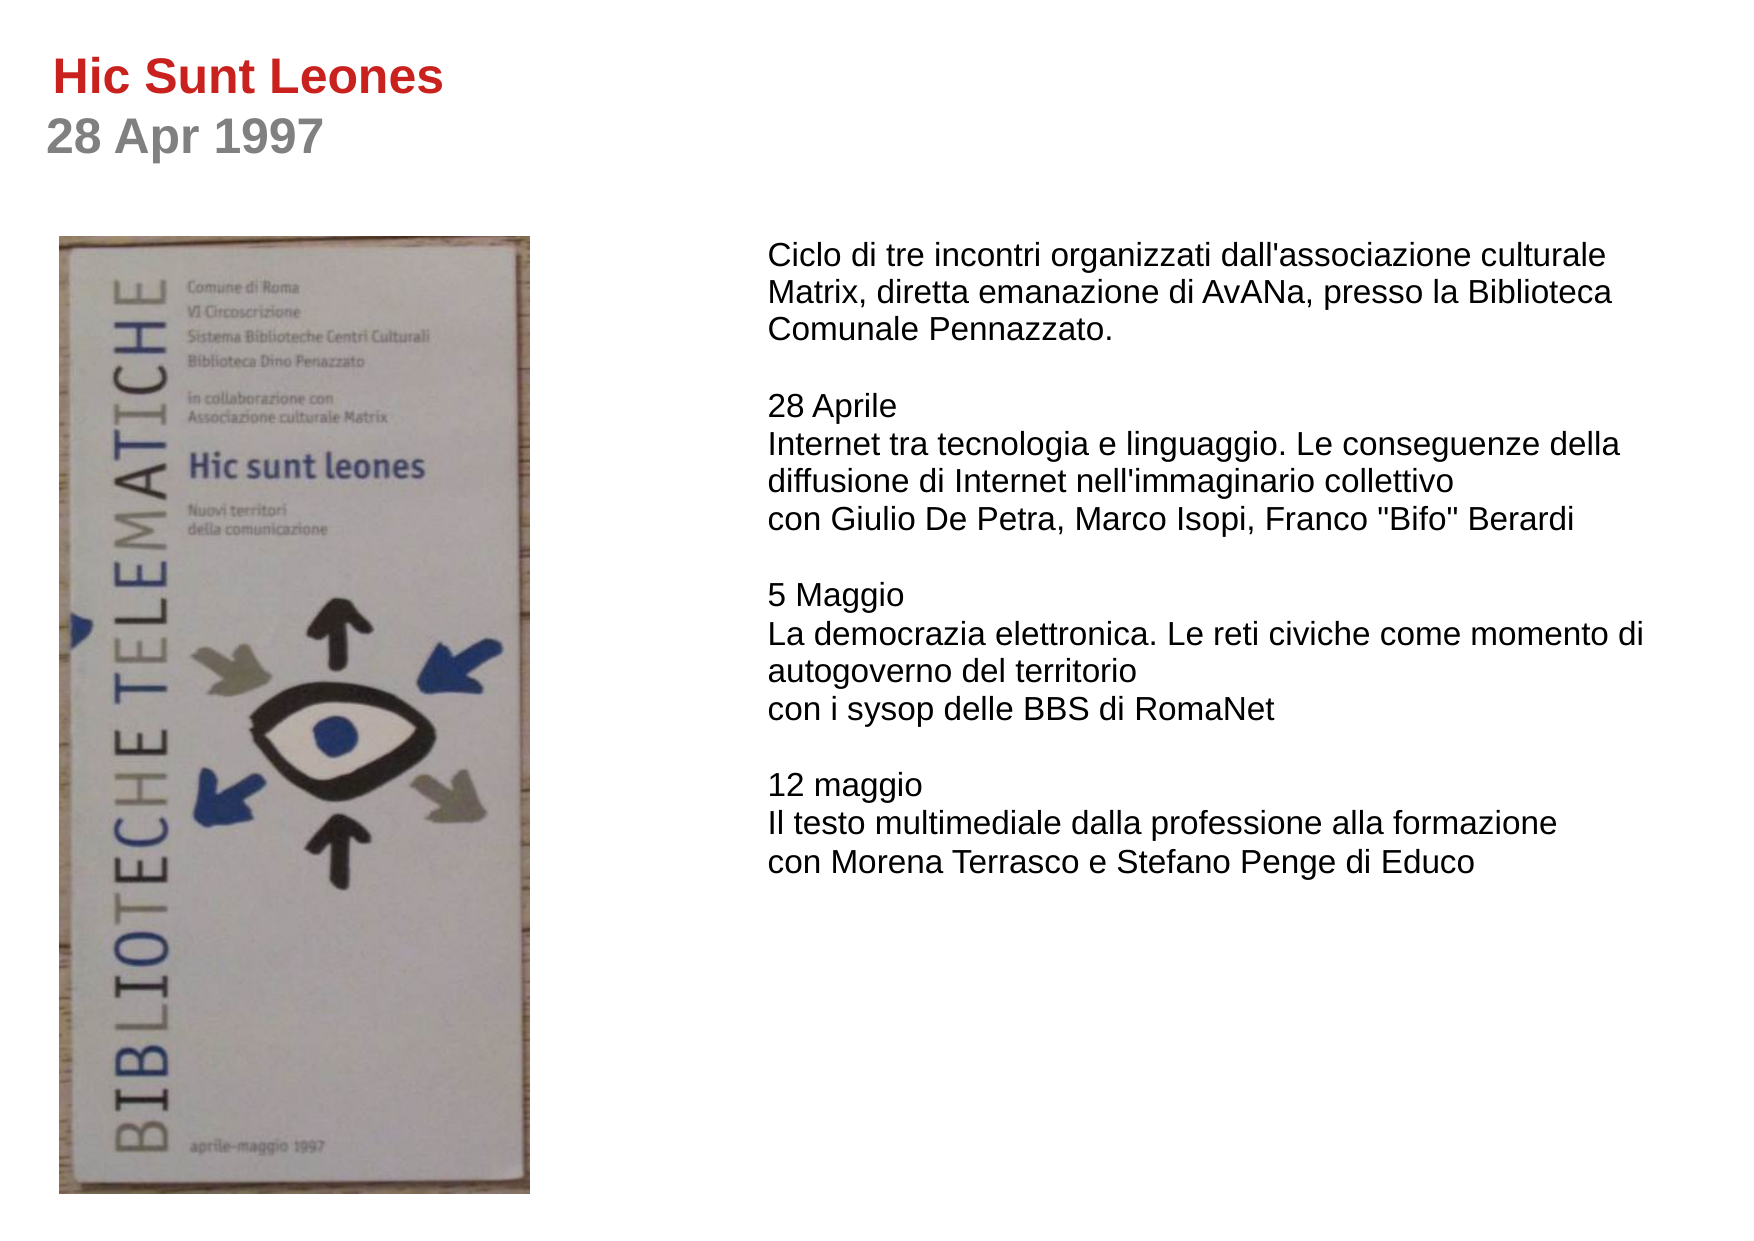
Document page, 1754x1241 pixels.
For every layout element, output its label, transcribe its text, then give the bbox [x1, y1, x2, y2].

subtitle Ciclo di tre incontri organizzati dall'associazione culturale Matrix, diretta emanazione di AvANa, presso la Biblioteca Comunale Pennazzato. 28 Aprile Internet tra tecnologia e linguaggio. Le conseguenze della diffusione di Internet nell'immaginario collettivo con Giulio De Petra, Marco Isopi, Franco "Bifo" Berardi 5 Maggio La democrazia elettronica. Le reti civiche come momento di autogoverno del territorio con i sysop delle BBS di RomaNet 12 maggio Il testo multimediale dalla professione alla formazione con Morena Terrasco e Stefano Penge di Educo [767, 236, 1692, 1182]
picture [59, 236, 530, 1194]
text_box 28 Apr 1997 [31, 101, 768, 178]
title Hic Sunt Leones [52, 39, 1713, 114]
